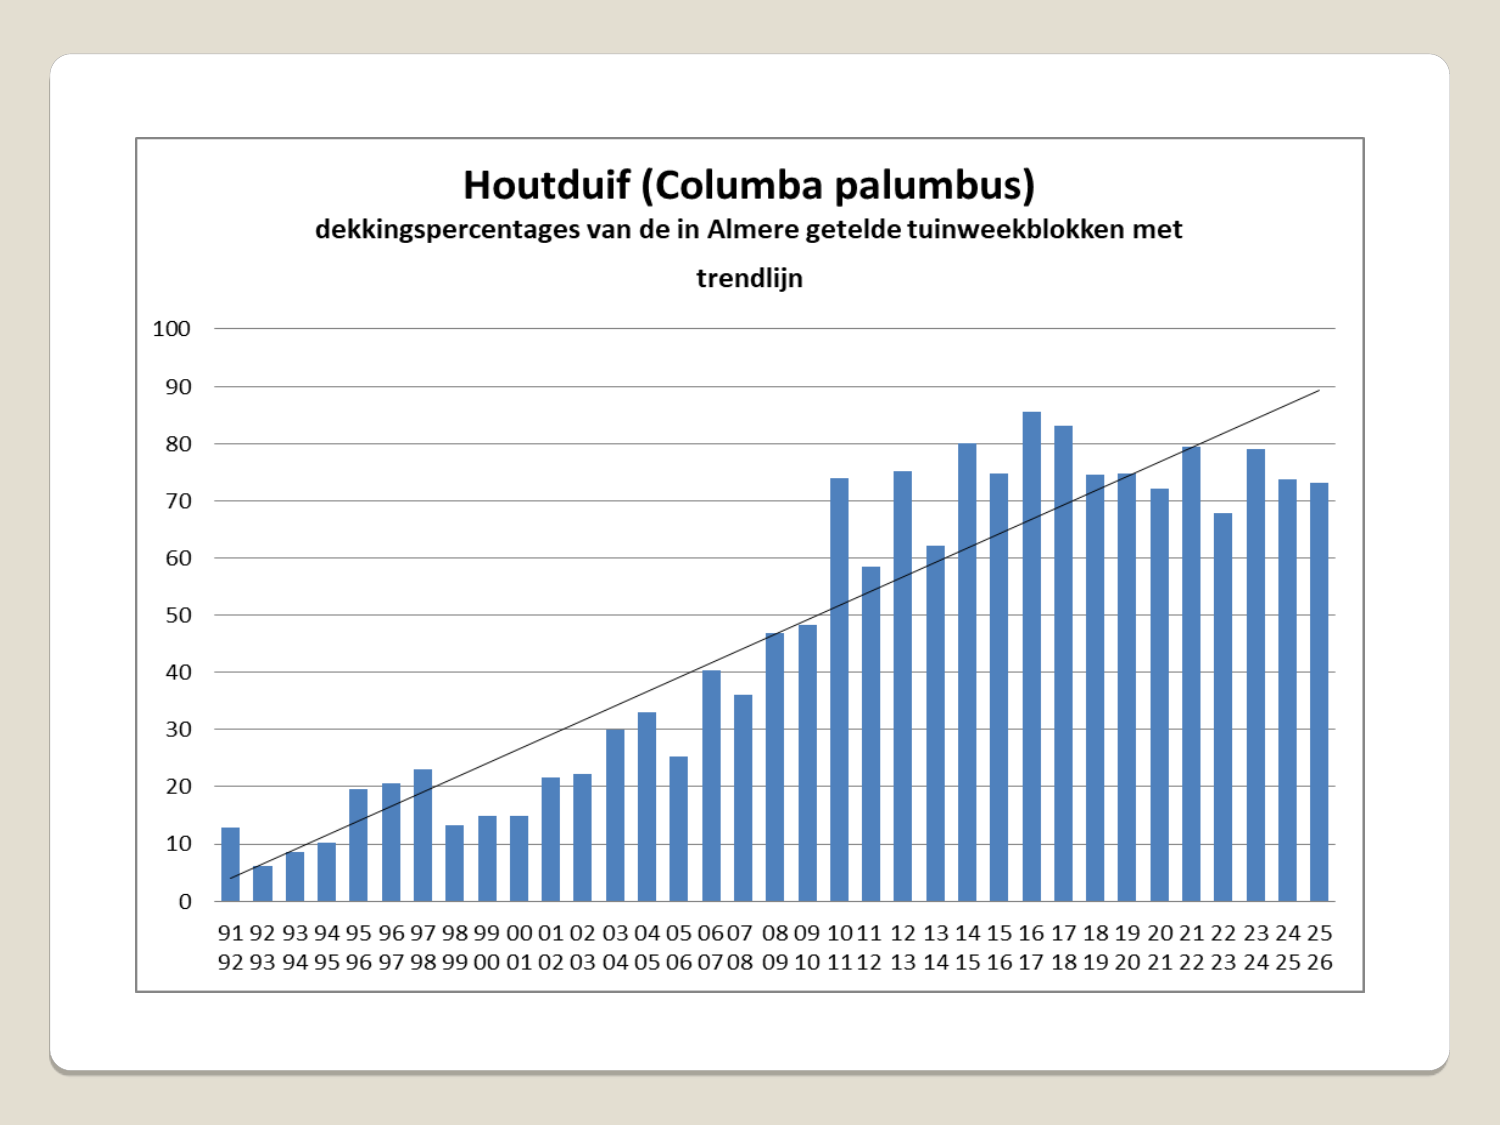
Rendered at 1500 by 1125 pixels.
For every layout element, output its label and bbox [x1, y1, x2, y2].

picture [135, 137, 1365, 993]
